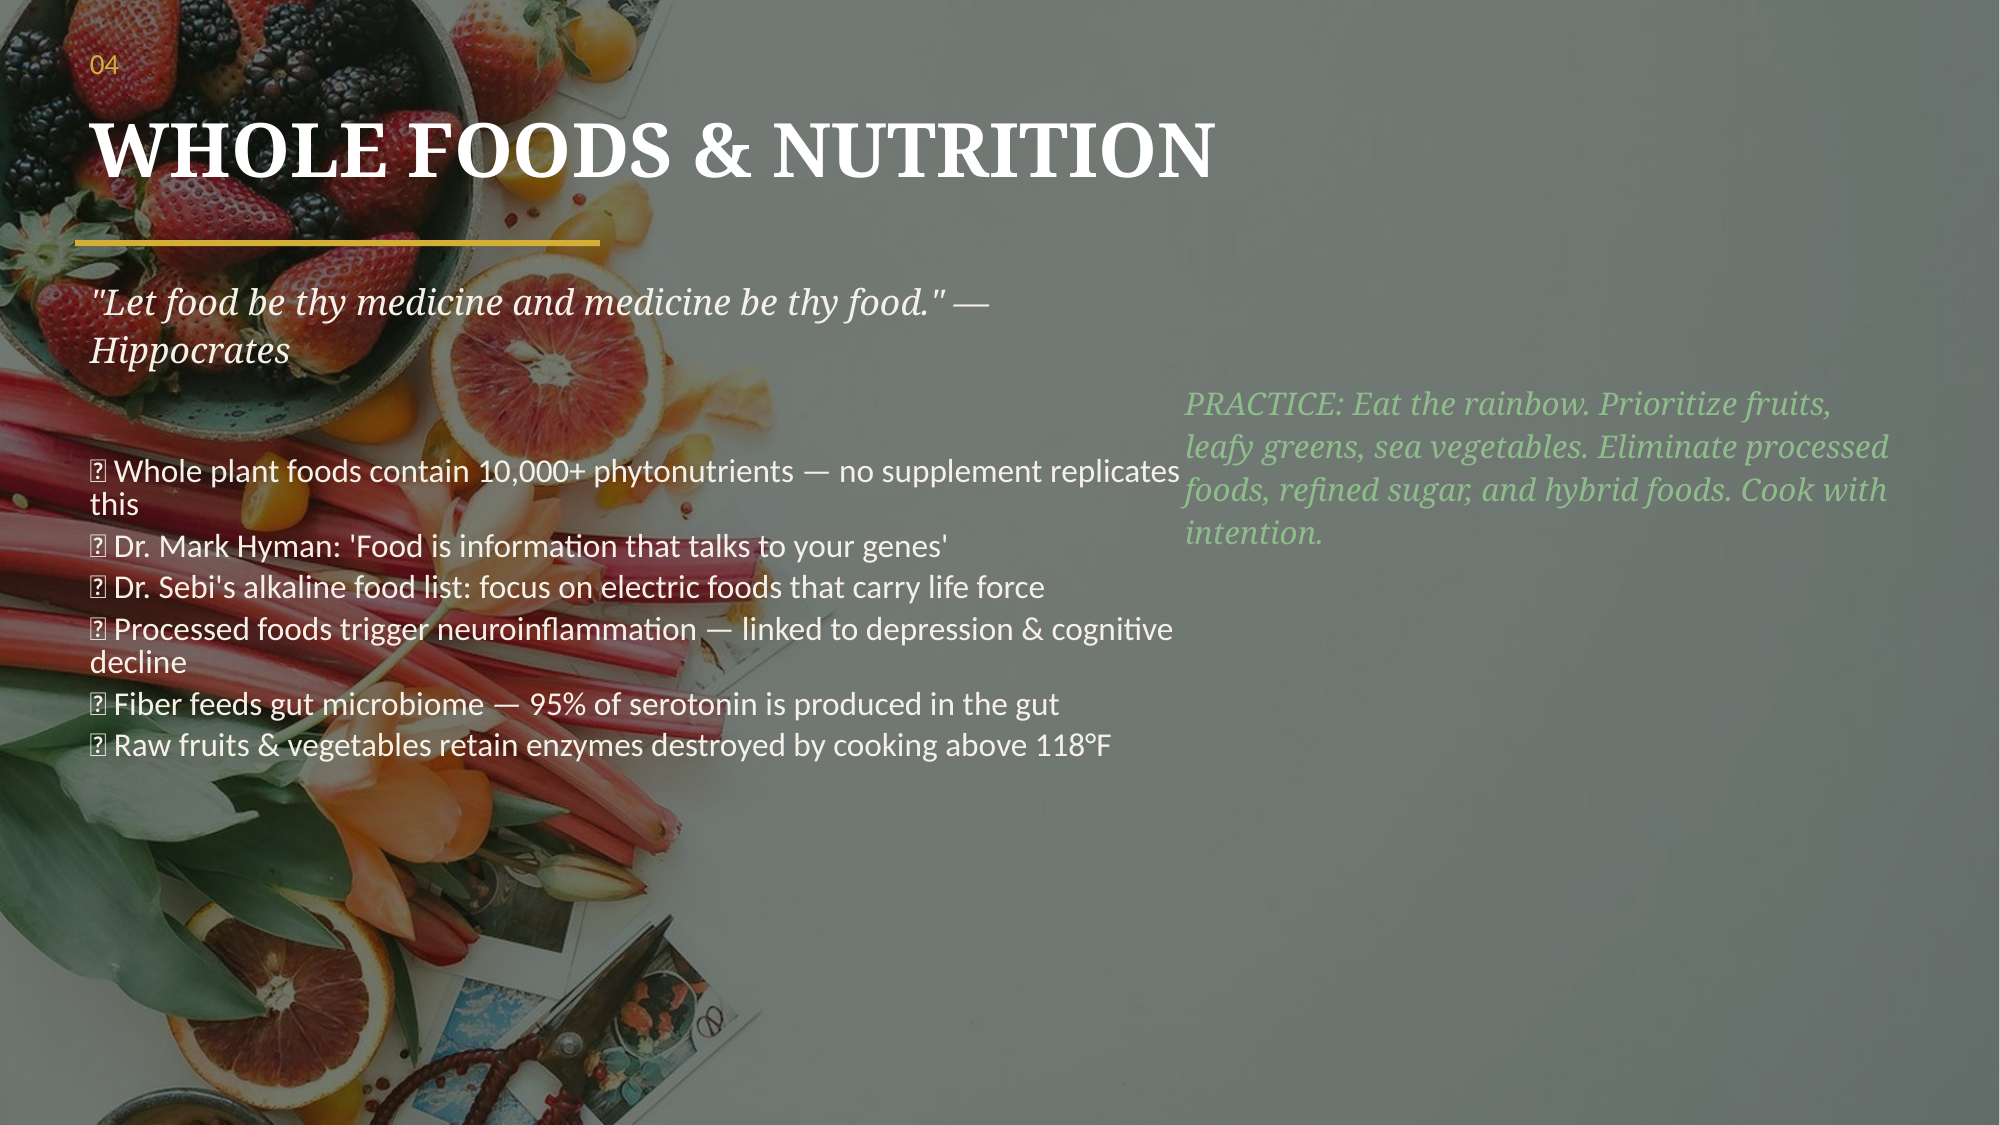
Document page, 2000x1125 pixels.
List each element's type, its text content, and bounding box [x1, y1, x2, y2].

text_box PRACTICE: Eat the rainbow. Prioritize fruits, leafy greens, sea vegetables. Eliminate processed foods, refined sugar, and hybrid foods. Cook with intention. [1169, 375, 1920, 751]
text_box "Let food be thy medicine and medicine be thy food." — Hippocrates [75, 270, 1125, 421]
text_box 04 [75, 45, 301, 90]
text_box [75, 240, 600, 247]
text_box WHOLE FOODS & NUTRITION [75, 90, 1500, 226]
picture [0, 0, 2000, 1125]
text_box 🥦 Whole plant foods contain 10,000+ phytonutrients — no supplement replicates this 🥦 Dr. Mark Hyman: 'Food is information that talks to your genes' 🥦 Dr. Sebi's alkaline food list: focus on electric foods that carry life force 🥦 Processed foods trigger neuroinflammation — linked to depression & cognitive decline 🥦 Fiber feeds gut microbiome — 95% of serotonin is produced in the gut 🥦 Raw fruits & vegetables retain enzymes destroyed by cooking above 118°F [75, 450, 1200, 1020]
